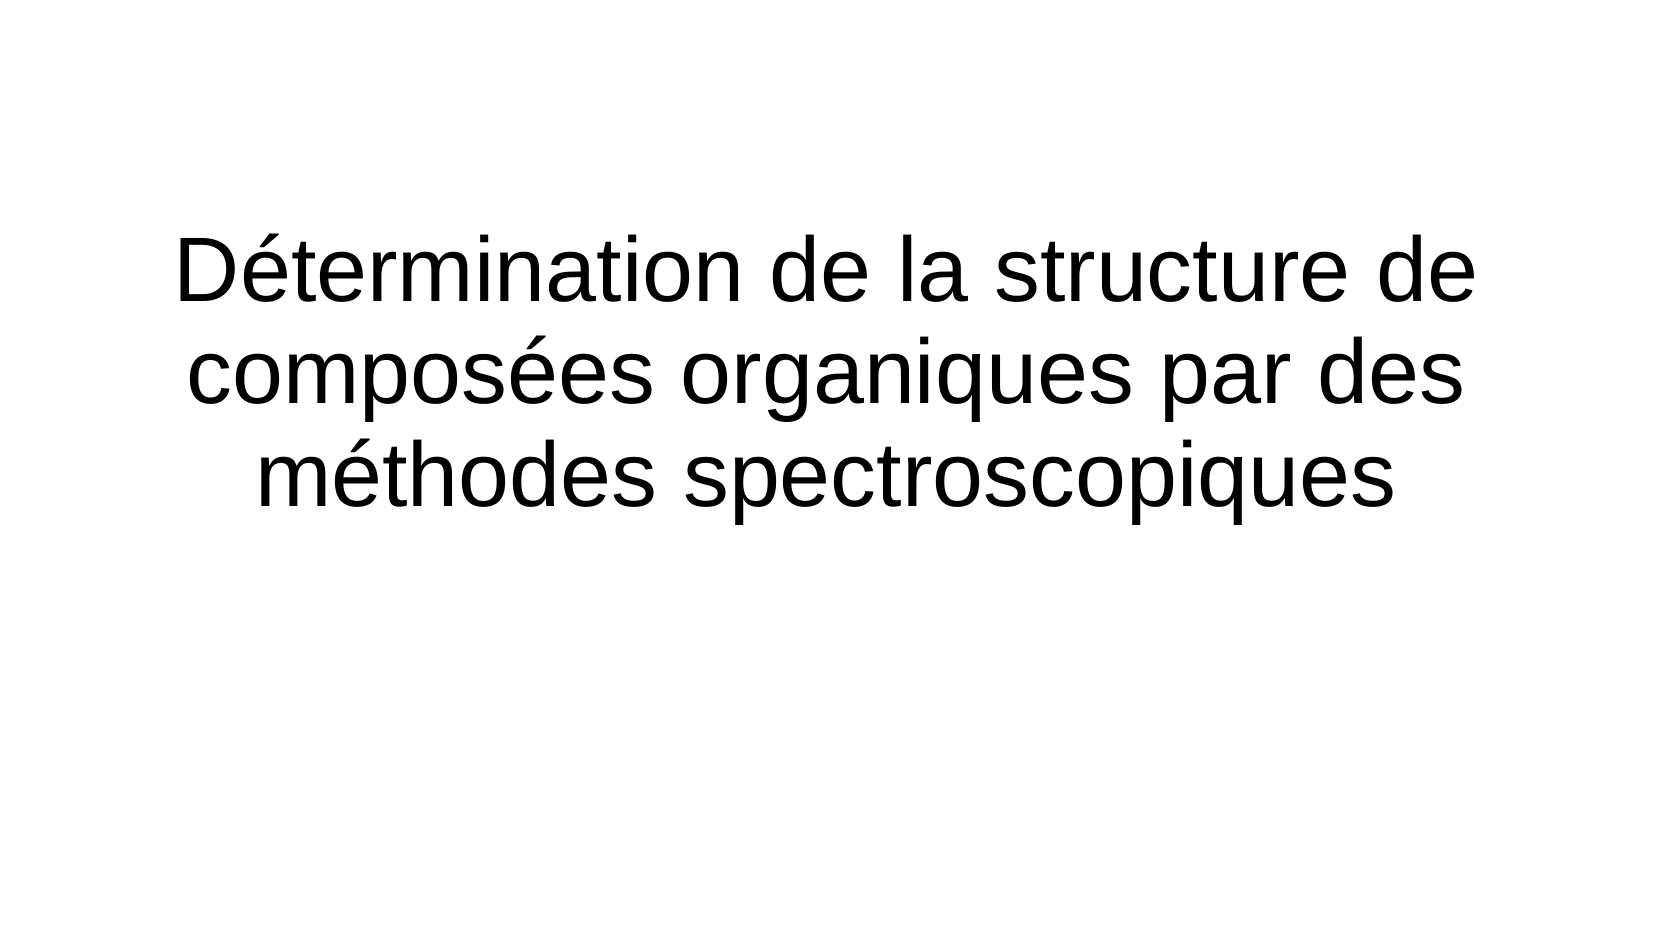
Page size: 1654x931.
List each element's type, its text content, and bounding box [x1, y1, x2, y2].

title Détermination de la structure de composées organiques par des méthodes spectroscopiques [82, 153, 1571, 591]
